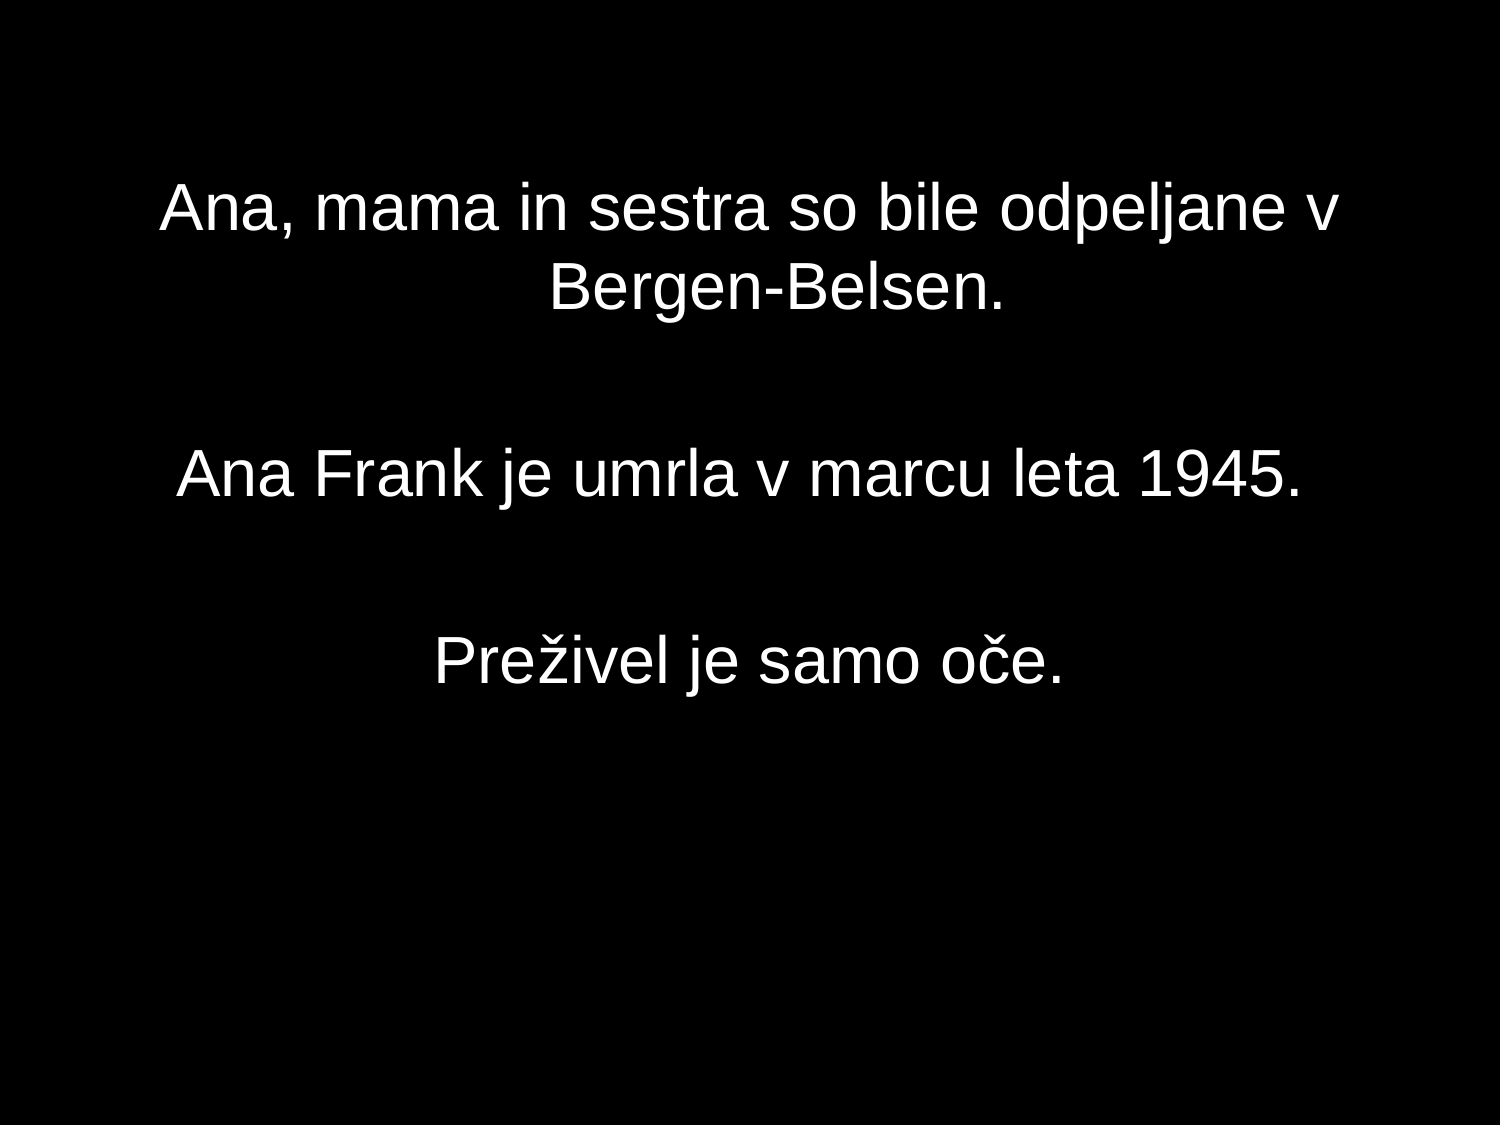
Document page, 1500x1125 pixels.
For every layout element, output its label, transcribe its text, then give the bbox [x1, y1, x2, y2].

list Ana, mama in sestra so bile odpeljane v Bergen-Belsen. Ana Frank je umrla v marcu leta 1945. Preživel je samo oče. [75, 62, 1425, 1005]
